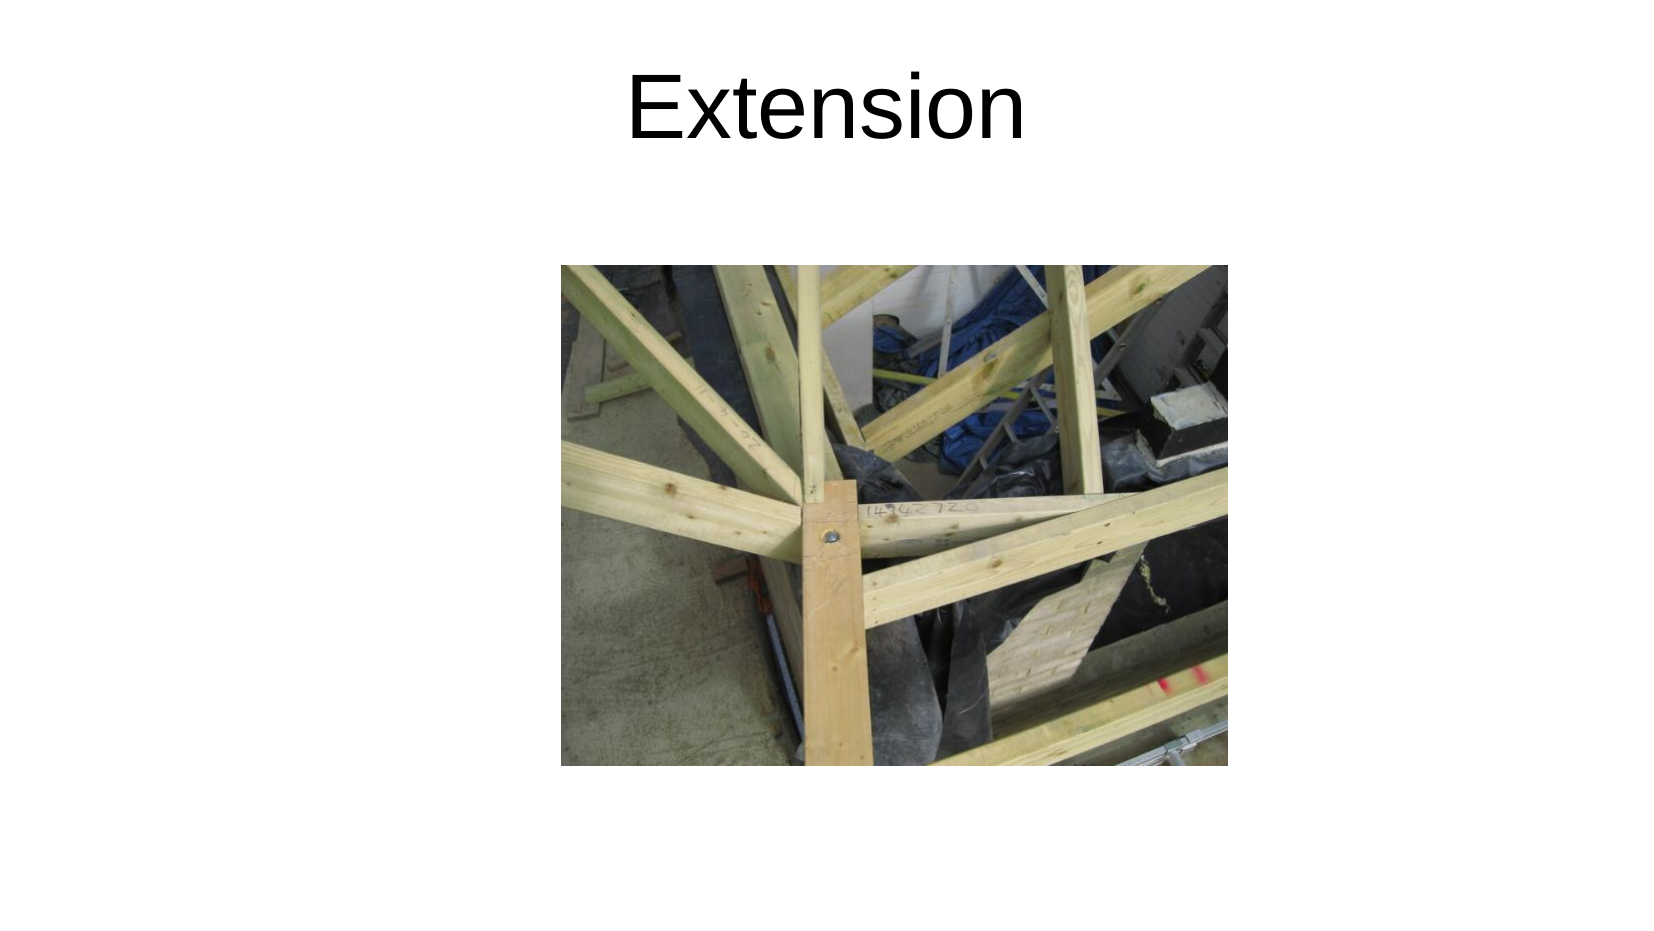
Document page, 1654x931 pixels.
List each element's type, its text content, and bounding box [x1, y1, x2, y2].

title Extension [82, 37, 1571, 178]
picture [561, 265, 1228, 766]
